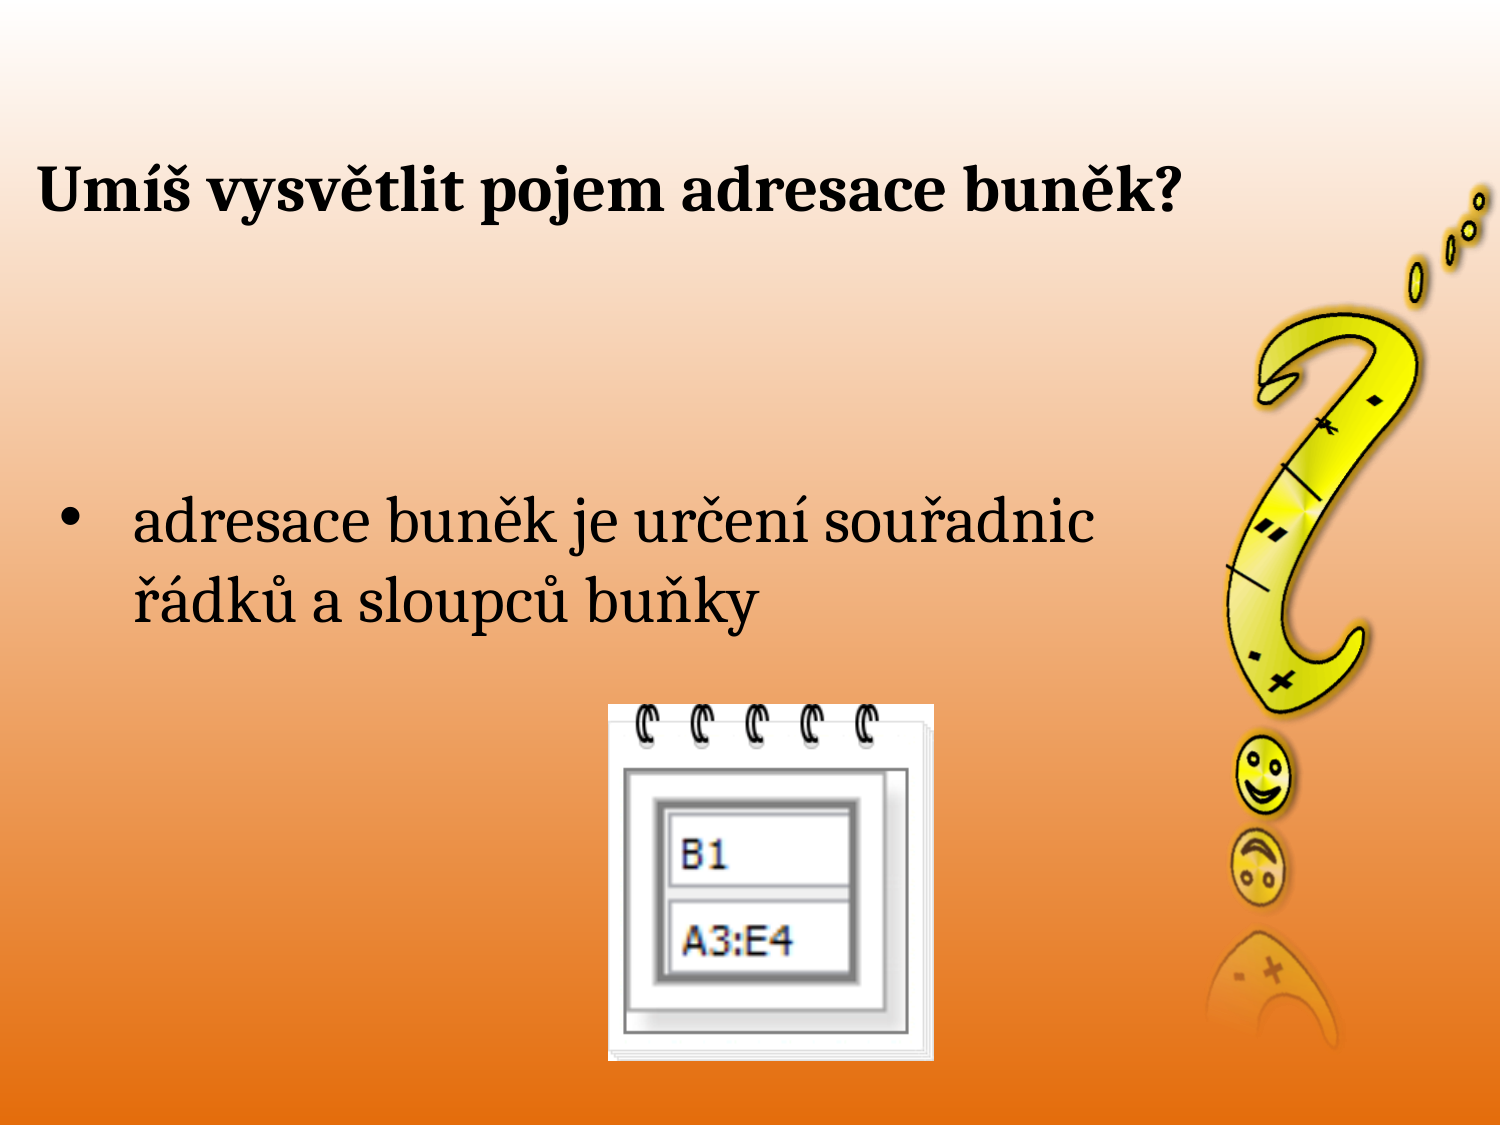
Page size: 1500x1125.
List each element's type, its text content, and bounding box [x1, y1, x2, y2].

text_box adresace buněk je určení souřadnic řádků a sloupců buňky [0, 467, 1223, 644]
picture [608, 704, 934, 1061]
picture [1171, 160, 1500, 1125]
text_box Umíš vysvětlit pojem adresace buněk? [0, 137, 1223, 233]
